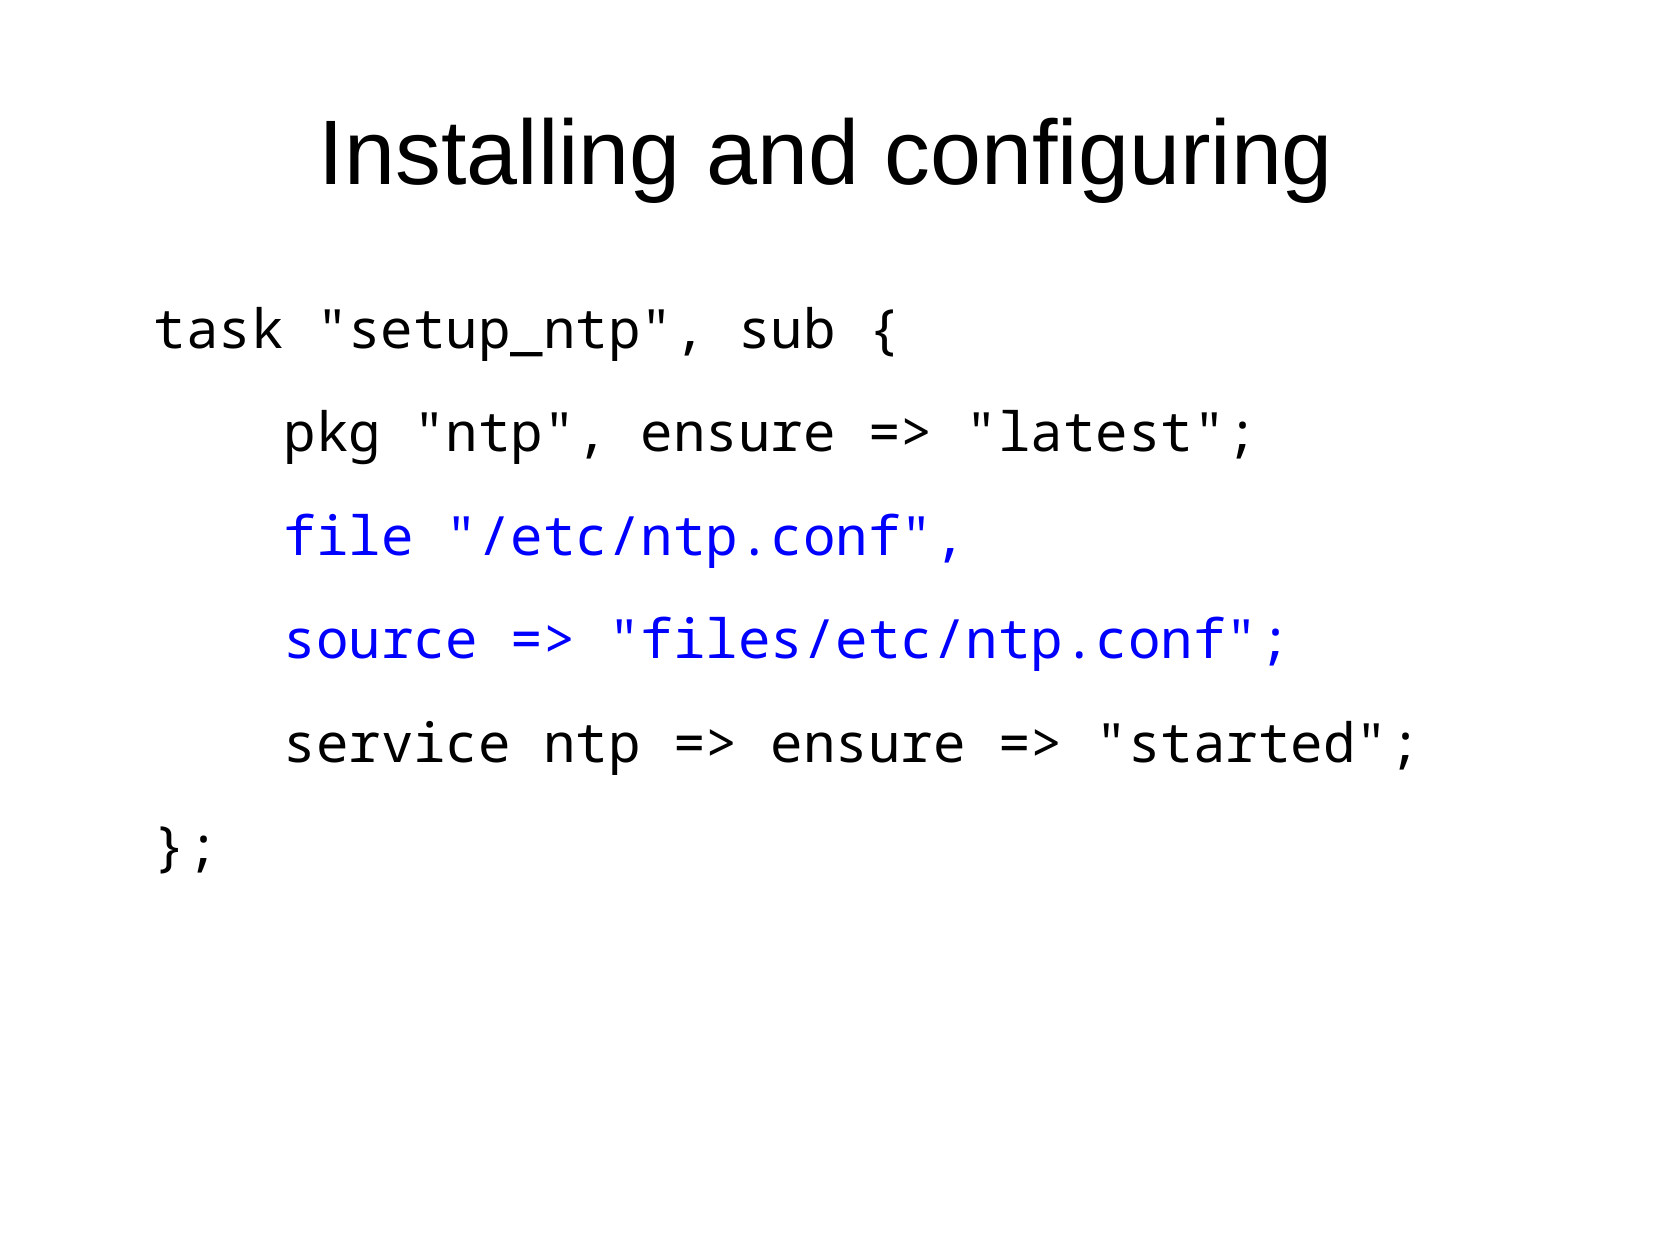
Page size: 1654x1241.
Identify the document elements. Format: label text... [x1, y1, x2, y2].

title Installing and configuring [82, 49, 1571, 257]
list task "setup_ntp", sub { pkg "ntp", ensure => "latest"; file "/etc/ntp.conf", source => "files/etc/ntp.conf"; service ntp => ensure => "started"; }; [82, 290, 1571, 1010]
